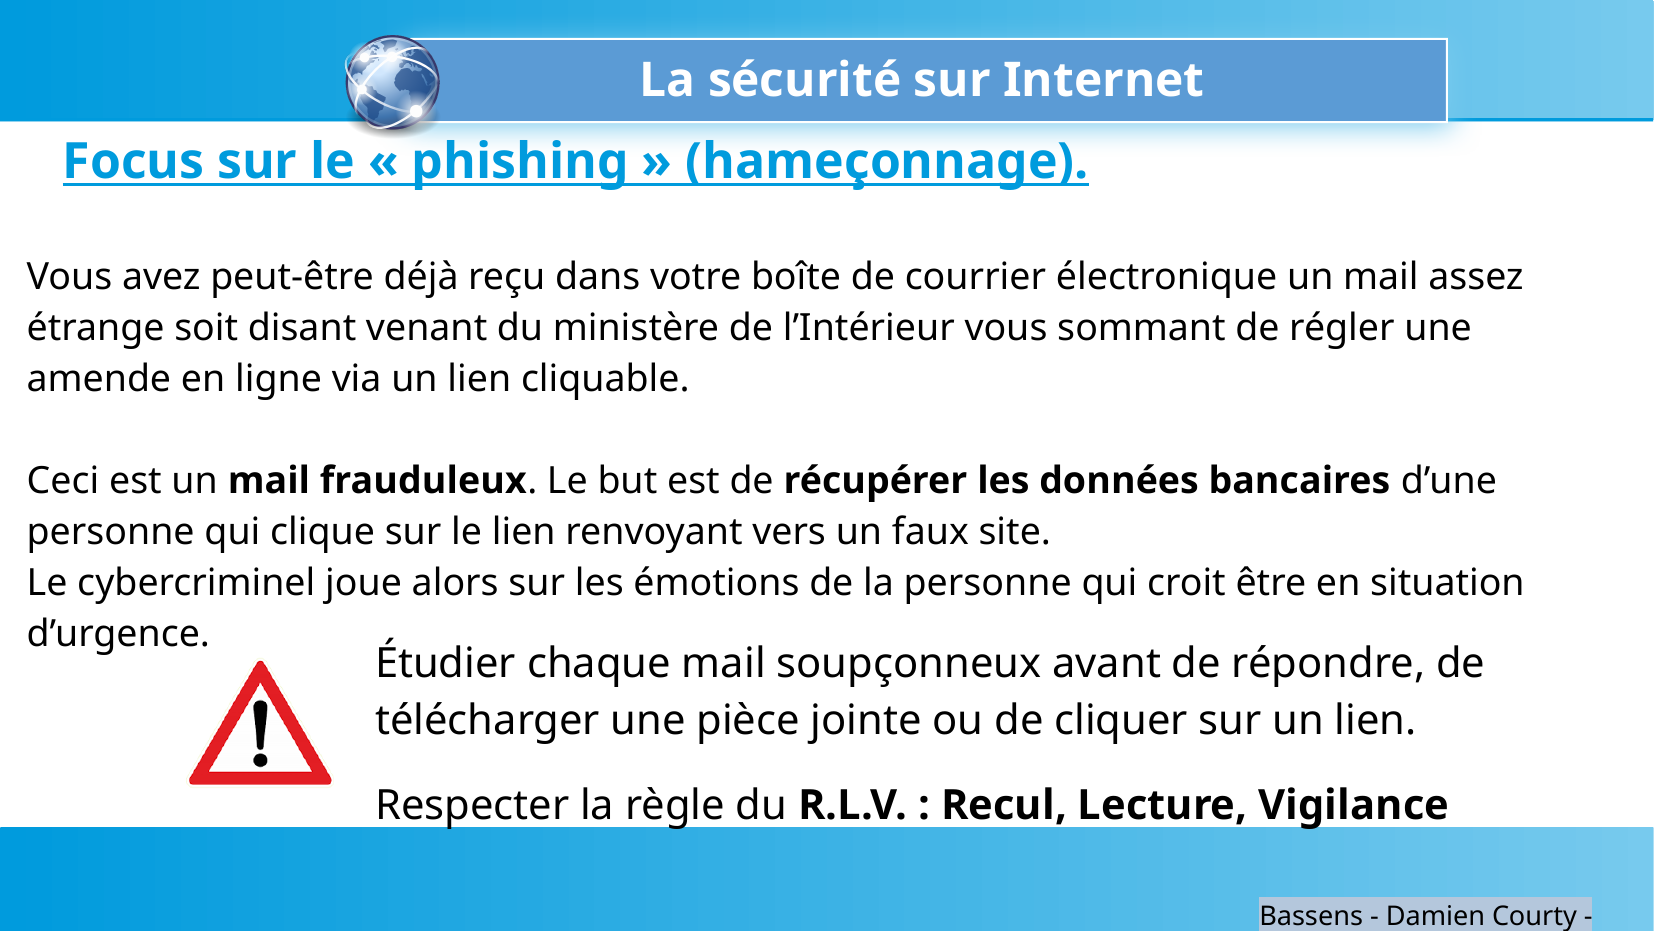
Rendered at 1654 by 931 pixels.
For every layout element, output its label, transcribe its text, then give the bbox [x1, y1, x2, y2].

text_box Vous avez peut-être déjà reçu dans votre boîte de courrier électronique un mail assez étrange soit disant venant du ministère de l’Intérieur vous sommant de régler une amende en ligne via un lien cliquable. Ceci est un mail frauduleux. Le but est de récupérer les données bancaires d’une personne qui clique sur le lien renvoyant vers un faux site. Le cybercriminel joue alors sur les émotions de la personne qui croit être en situation d’urgence. [11, 242, 1637, 609]
text_box Étudier chaque mail soupçonneux avant de répondre, de télécharger une pièce jointe ou de cliquer sur un lien. Respecter la règle du R.L.V. : Recul, Lecture, Vigilance [360, 625, 1551, 816]
text_box La sécurité sur Internet [443, 38, 1447, 118]
text_box Focus sur le « phishing » (hameçonnage). [47, 118, 1577, 219]
picture [186, 649, 334, 796]
picture [341, 35, 443, 118]
text_box Bassens - Damien Courty - 2024 [1244, 889, 1654, 931]
